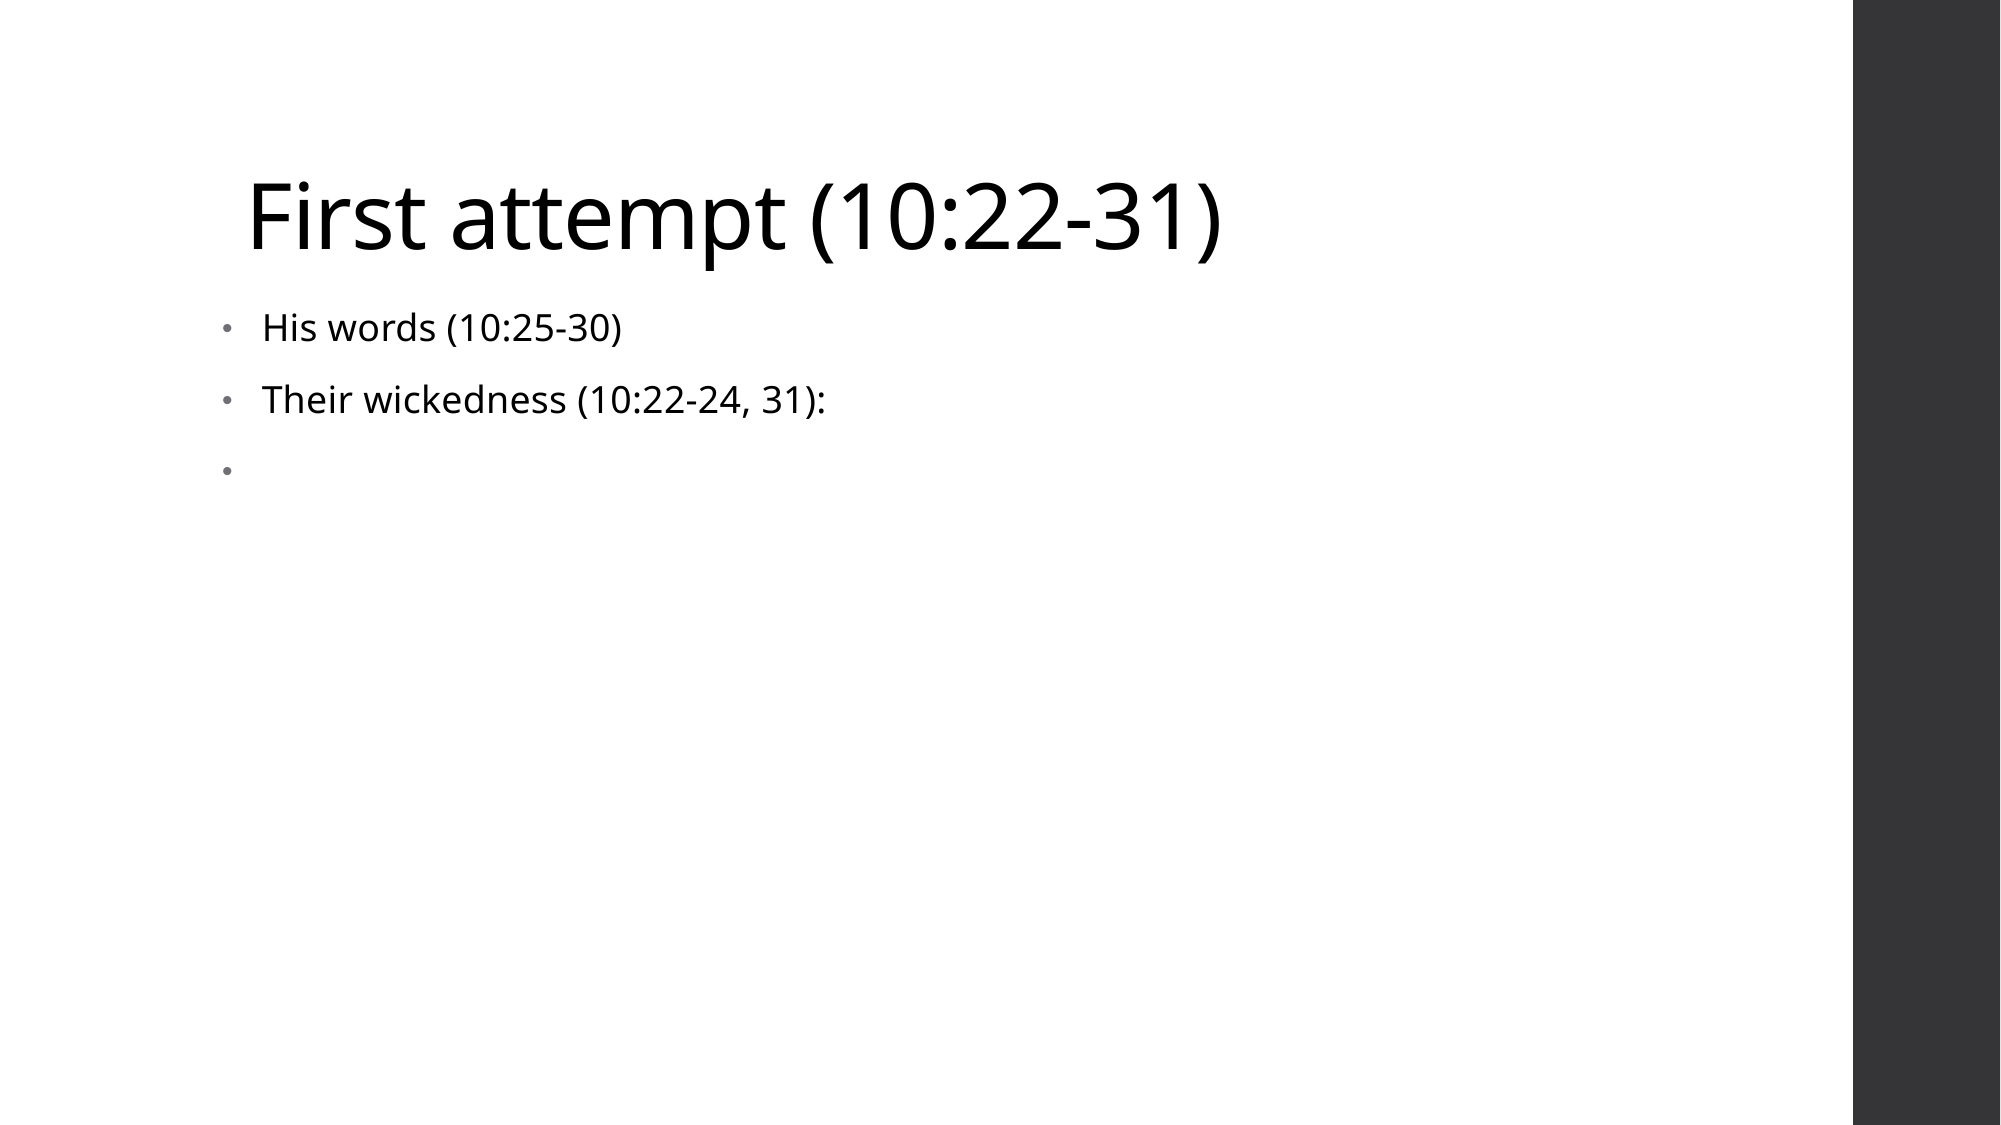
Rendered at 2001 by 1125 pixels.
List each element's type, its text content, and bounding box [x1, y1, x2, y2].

title First attempt (10:22-31) [206, 60, 1797, 278]
list His words (10:25-30) Their wickedness (10:22-24, 31): [206, 299, 1617, 1014]
